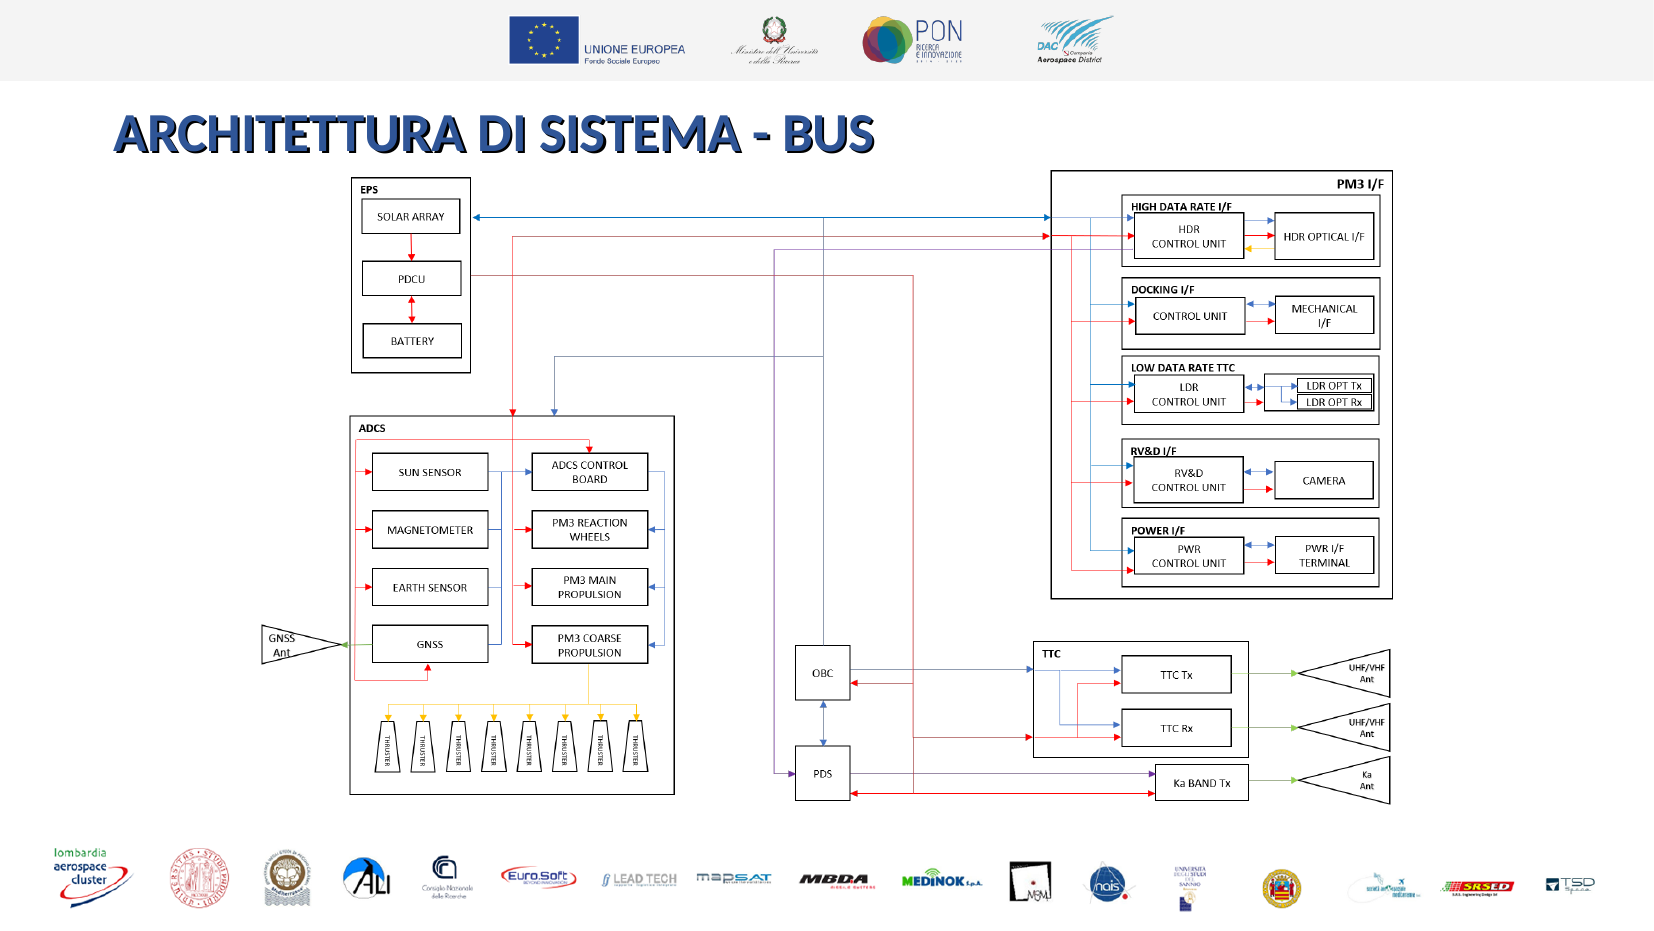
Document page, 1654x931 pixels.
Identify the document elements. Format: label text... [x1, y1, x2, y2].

text_box ARCHITETTURA DI SISTEMA - BUS [98, 88, 900, 171]
picture [0, 0, 1654, 81]
picture [260, 170, 1393, 805]
picture [54, 848, 1595, 931]
